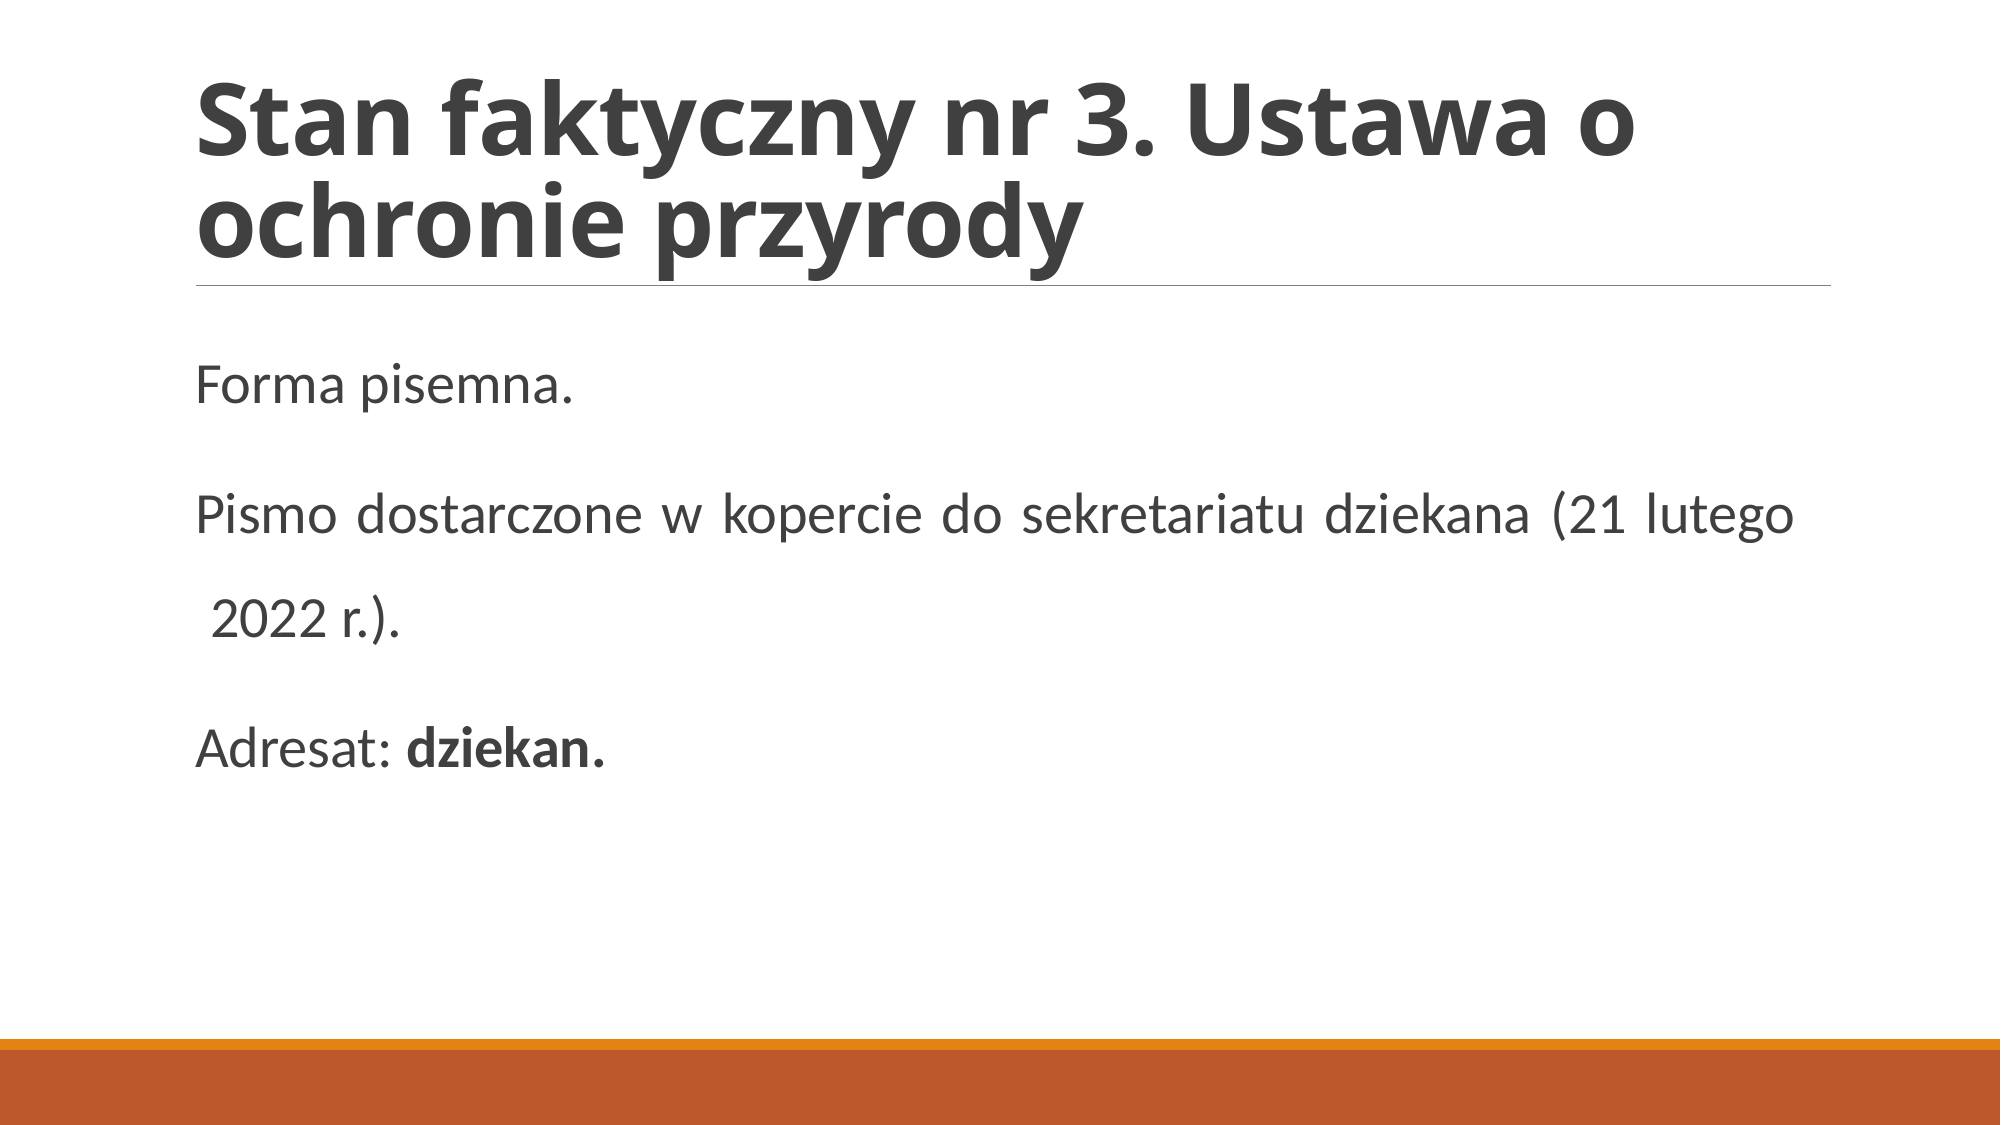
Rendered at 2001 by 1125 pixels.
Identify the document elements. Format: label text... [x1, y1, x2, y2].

title Stan faktyczny nr 3. Ustawa o ochronie przyrody [180, 47, 1831, 286]
list Forma pisemna. Pismo dostarczone w kopercie do sekretariatu dziekana (21 lutego 2022 r.). Adresat: dziekan. [180, 302, 1831, 963]
